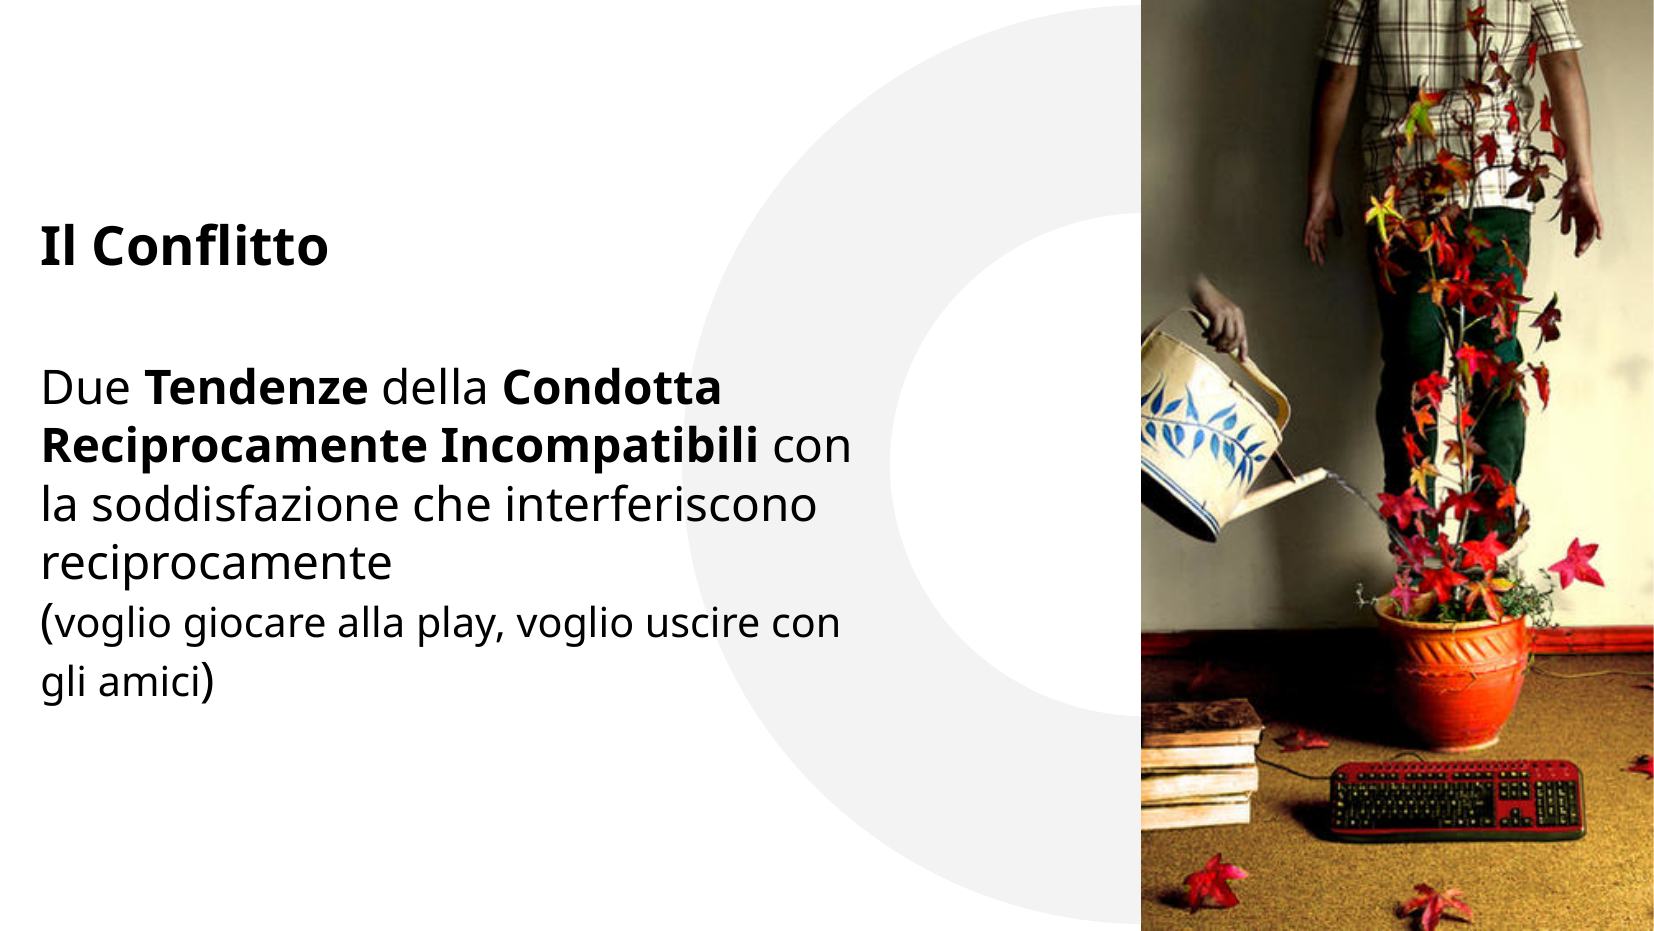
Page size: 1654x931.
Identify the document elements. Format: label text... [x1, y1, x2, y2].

list Due Tendenze della Condotta Reciprocamente Incompatibili con la soddisfazione che interferiscono reciprocamente (voglio giocare alla play, voglio uscire con gli amici) [40, 357, 897, 712]
title Il Conflitto [40, 178, 897, 311]
picture [1141, 0, 1654, 931]
